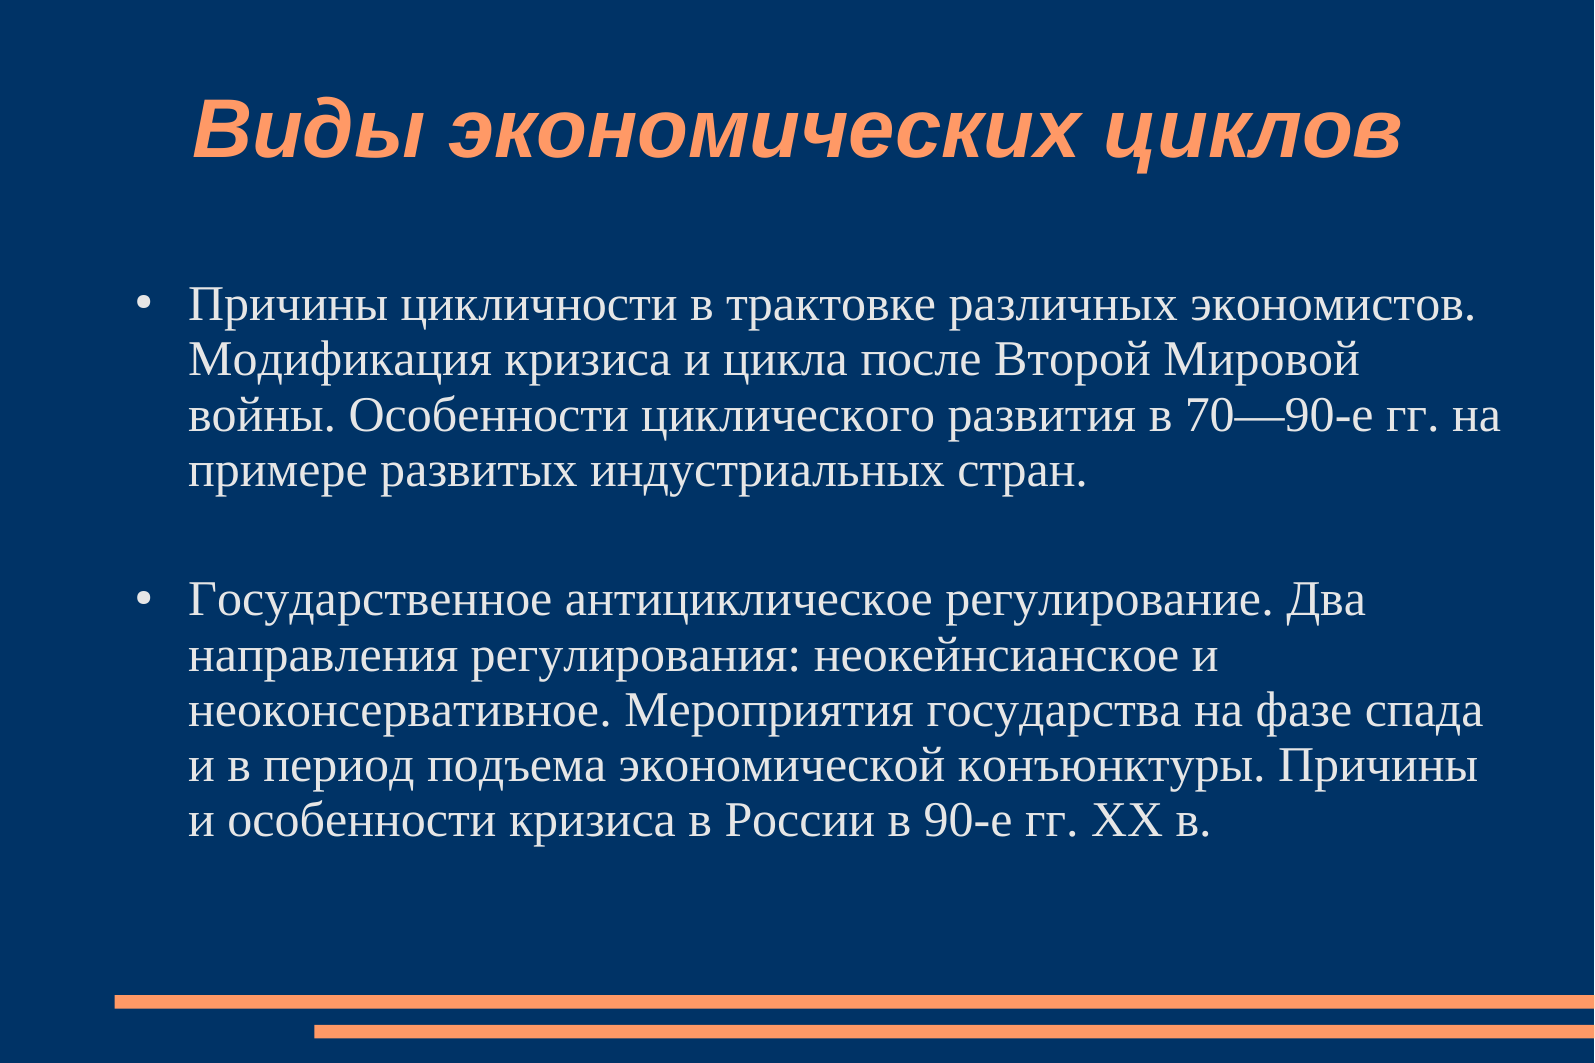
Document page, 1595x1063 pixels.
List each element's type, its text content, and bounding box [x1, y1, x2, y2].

title Виды экономических циклов [117, 47, 1479, 210]
list Причины цикличности в трактовке различных экономистов. Модификация кризиса и цикла после Второй Мировой войны. Особенности циклического развития в 70—90-е гг. на примере развитых индустриальных стран. Государственное антициклическое регулирование. Два направления регулирования: неокейнсианское и неоконсервативное. Мероприятия государства на фазе спада и в период подъема экономической конъюнктуры. Причины и особенности кризиса в России в 90-е гг. XX в. [117, 276, 1505, 956]
